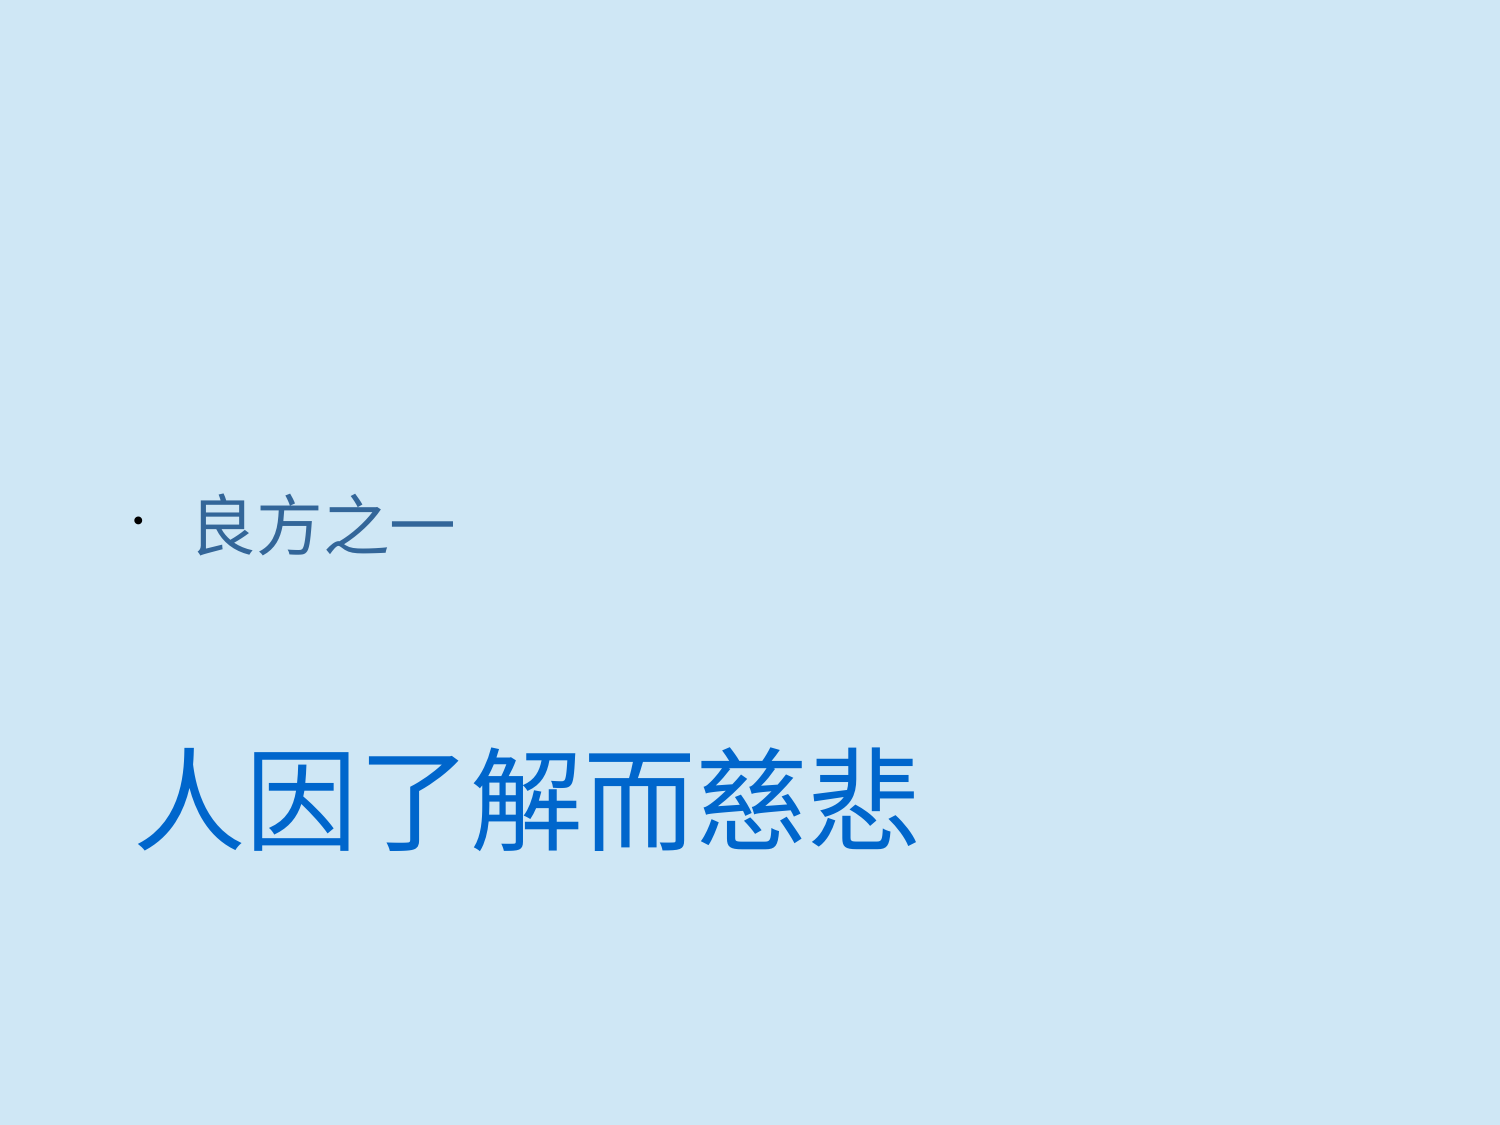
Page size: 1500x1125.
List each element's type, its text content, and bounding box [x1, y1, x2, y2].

list 良方之一 [118, 476, 1394, 723]
title 人因了解而慈悲 [118, 723, 1394, 947]
